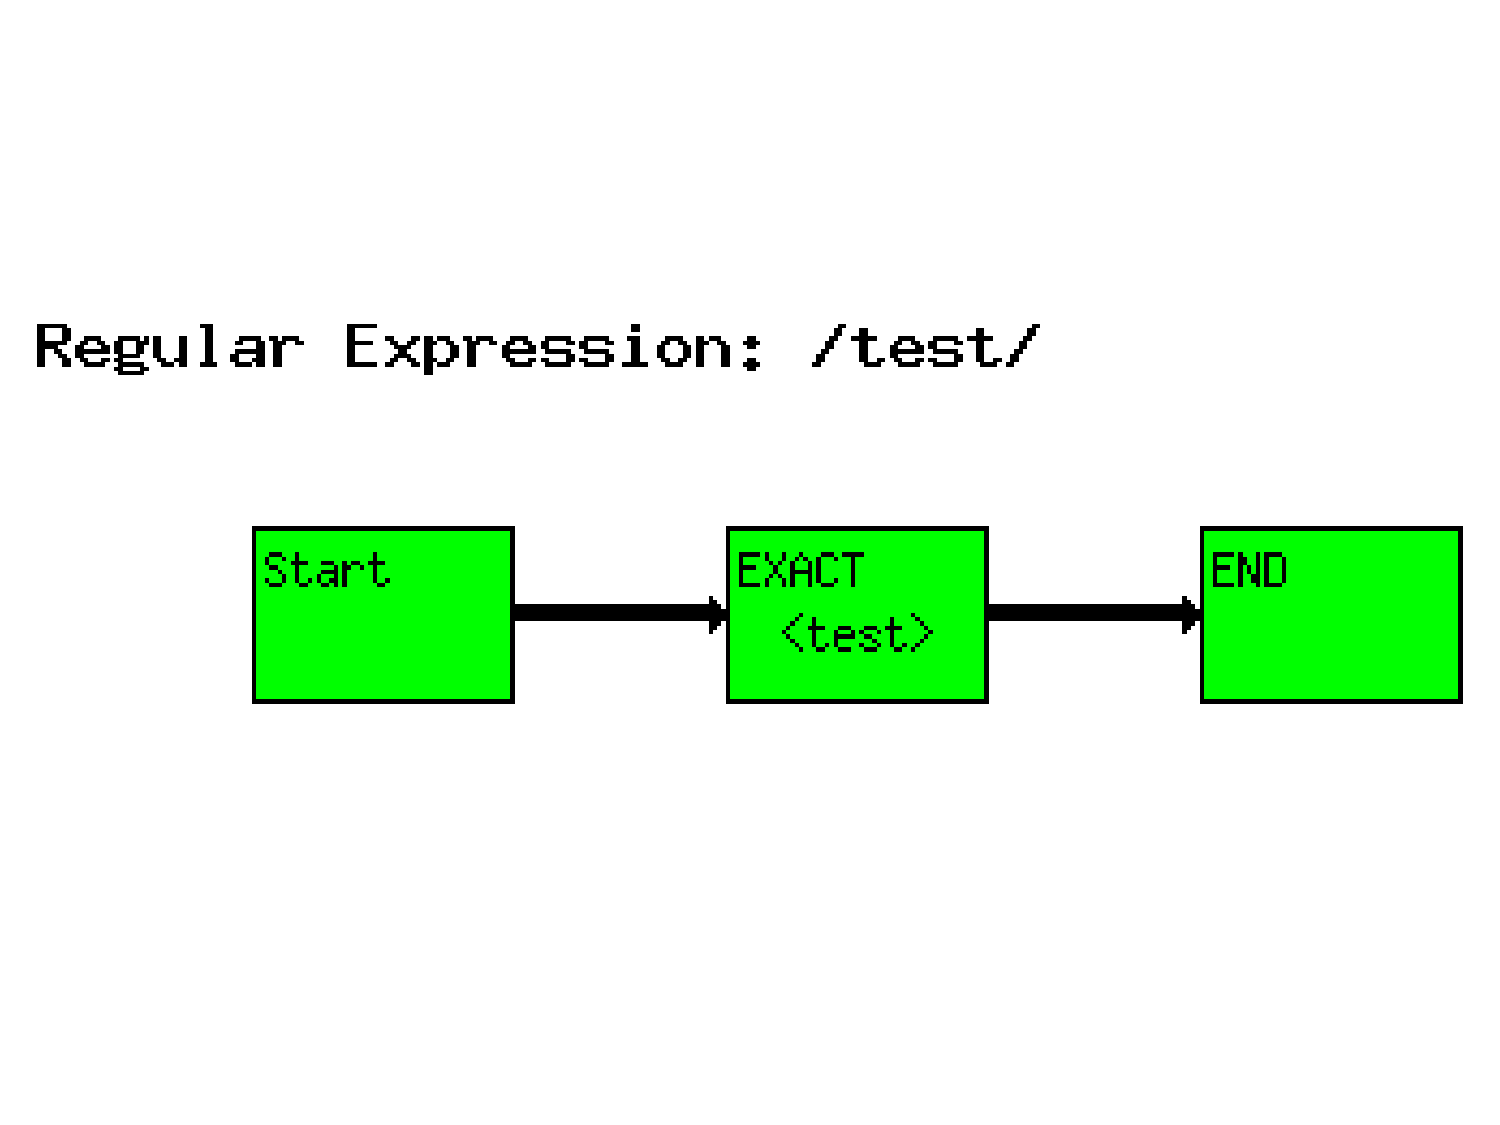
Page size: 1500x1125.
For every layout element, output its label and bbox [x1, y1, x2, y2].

picture [37, 324, 1463, 704]
